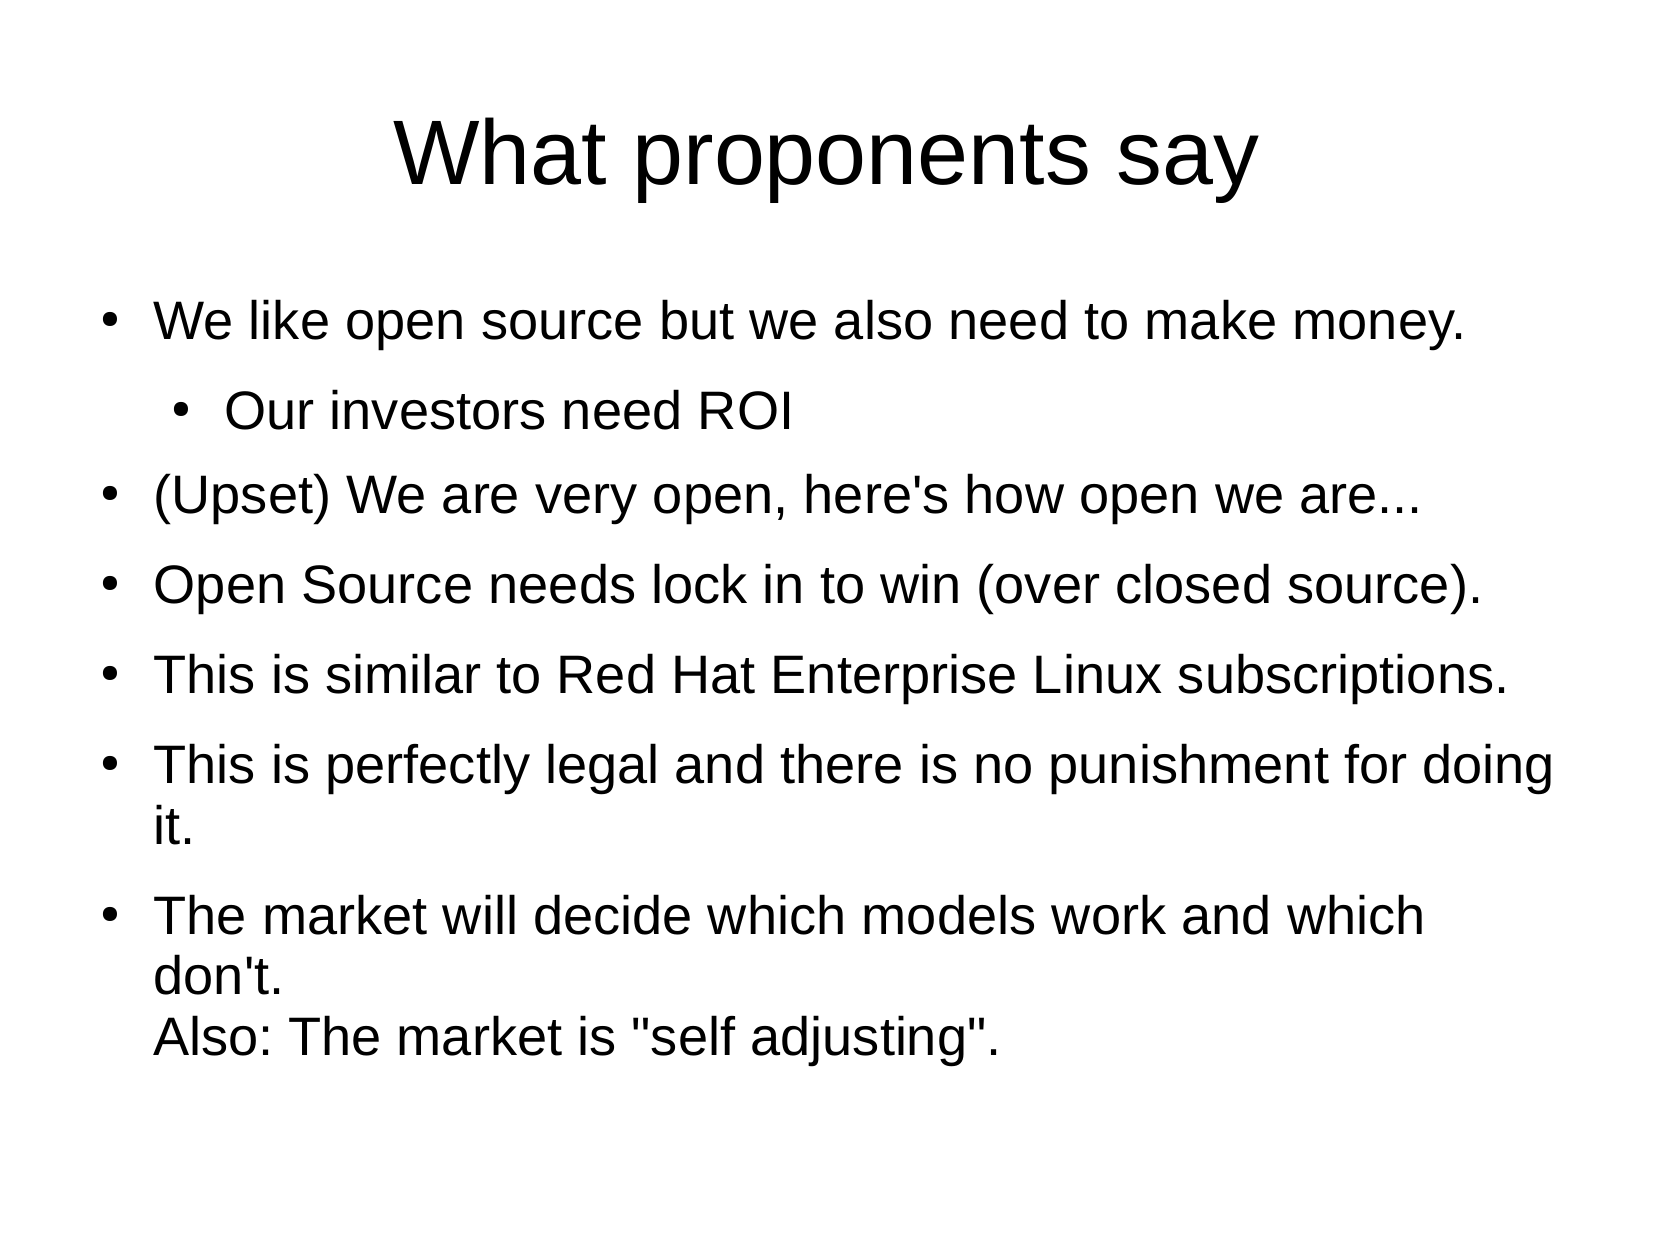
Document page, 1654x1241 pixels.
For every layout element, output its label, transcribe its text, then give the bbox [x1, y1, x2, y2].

title What proponents say [82, 56, 1571, 250]
list We like open source but we also need to make money. Our investors need ROI (Upset) We are very open, here's how open we are... Open Source needs lock in to win (over closed source). This is similar to Red Hat Enterprise Linux subscriptions. This is perfectly legal and there is no punishment for doing it. The market will decide which models work and which don't. Also: The market is "self adjusting". [82, 290, 1571, 1201]
